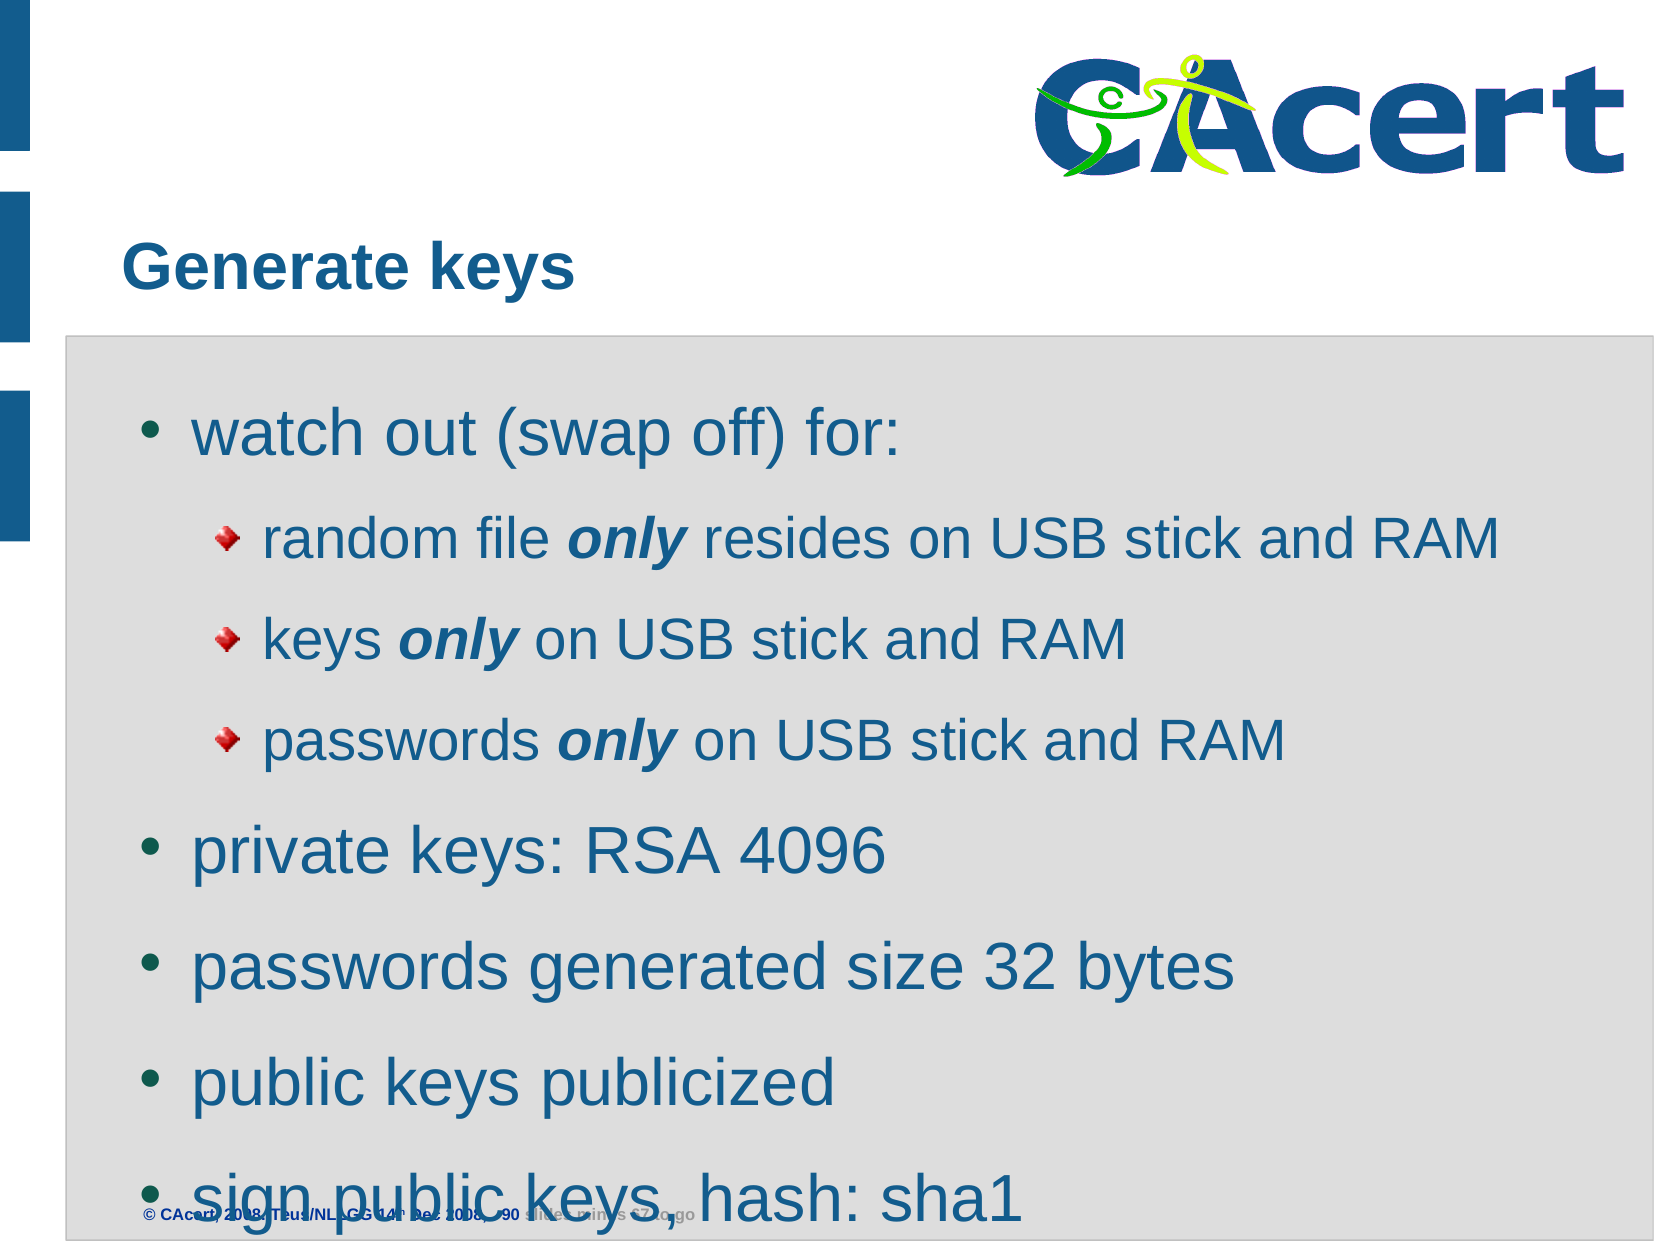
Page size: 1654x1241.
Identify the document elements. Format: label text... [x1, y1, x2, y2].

title Generate keys [121, 177, 1533, 315]
list watch out (swap off) for: random file only resides on USB stick and RAM keys only on USB stick and RAM passwords only on USB stick and RAM private keys: RSA 4096 passwords generated size 32 bytes public keys publicized sign public keys, hash: sha1 [122, 354, 1595, 1241]
picture [1033, 53, 1625, 178]
